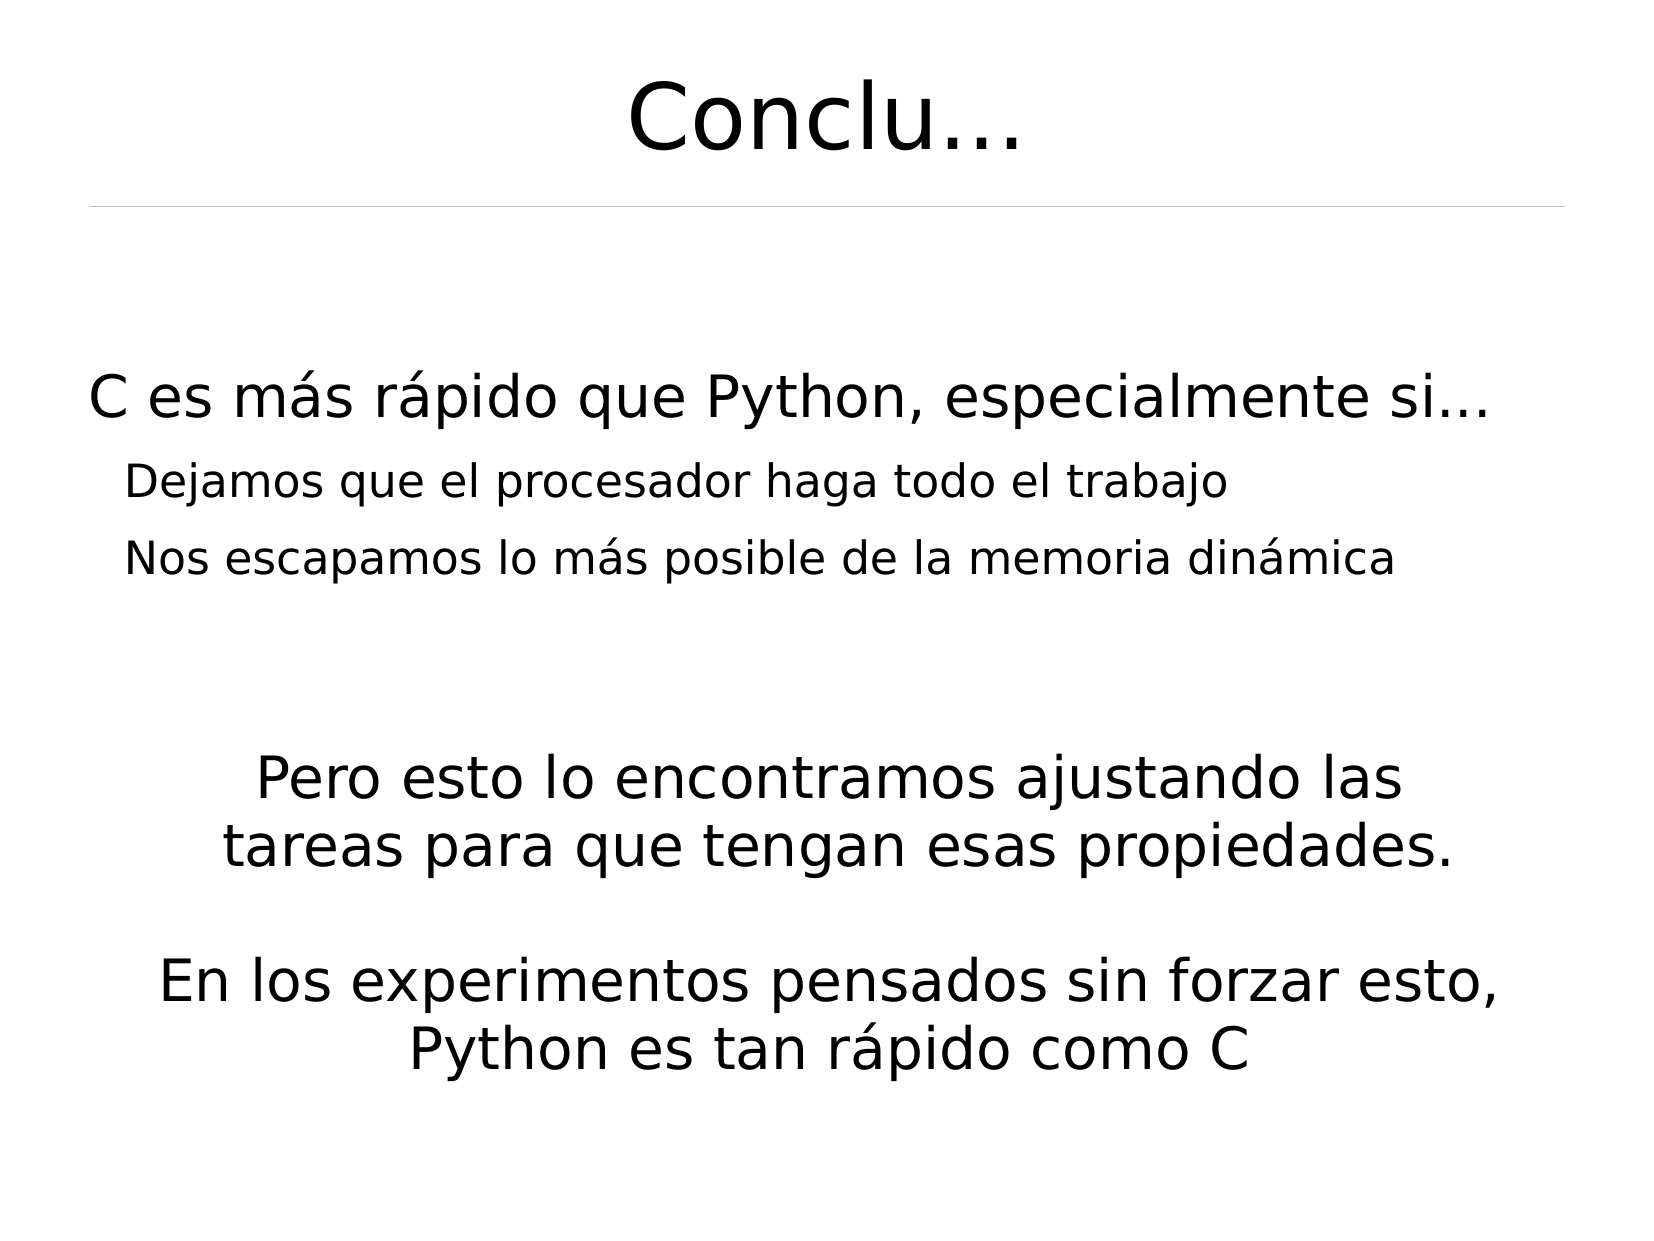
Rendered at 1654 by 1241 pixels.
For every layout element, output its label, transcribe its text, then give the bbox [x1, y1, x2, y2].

subtitle C es más rápido que Python, especialmente si... Dejamos que el procesador haga todo el trabajo Nos escapamos lo más posible de la memoria dinámica Pero esto lo encontramos ajustando las tareas para que tengan esas propiedades. En los experimentos pensados sin forzar esto, Python es tan rápido como C [88, 206, 1571, 1241]
title Conclu... [88, 29, 1565, 206]
